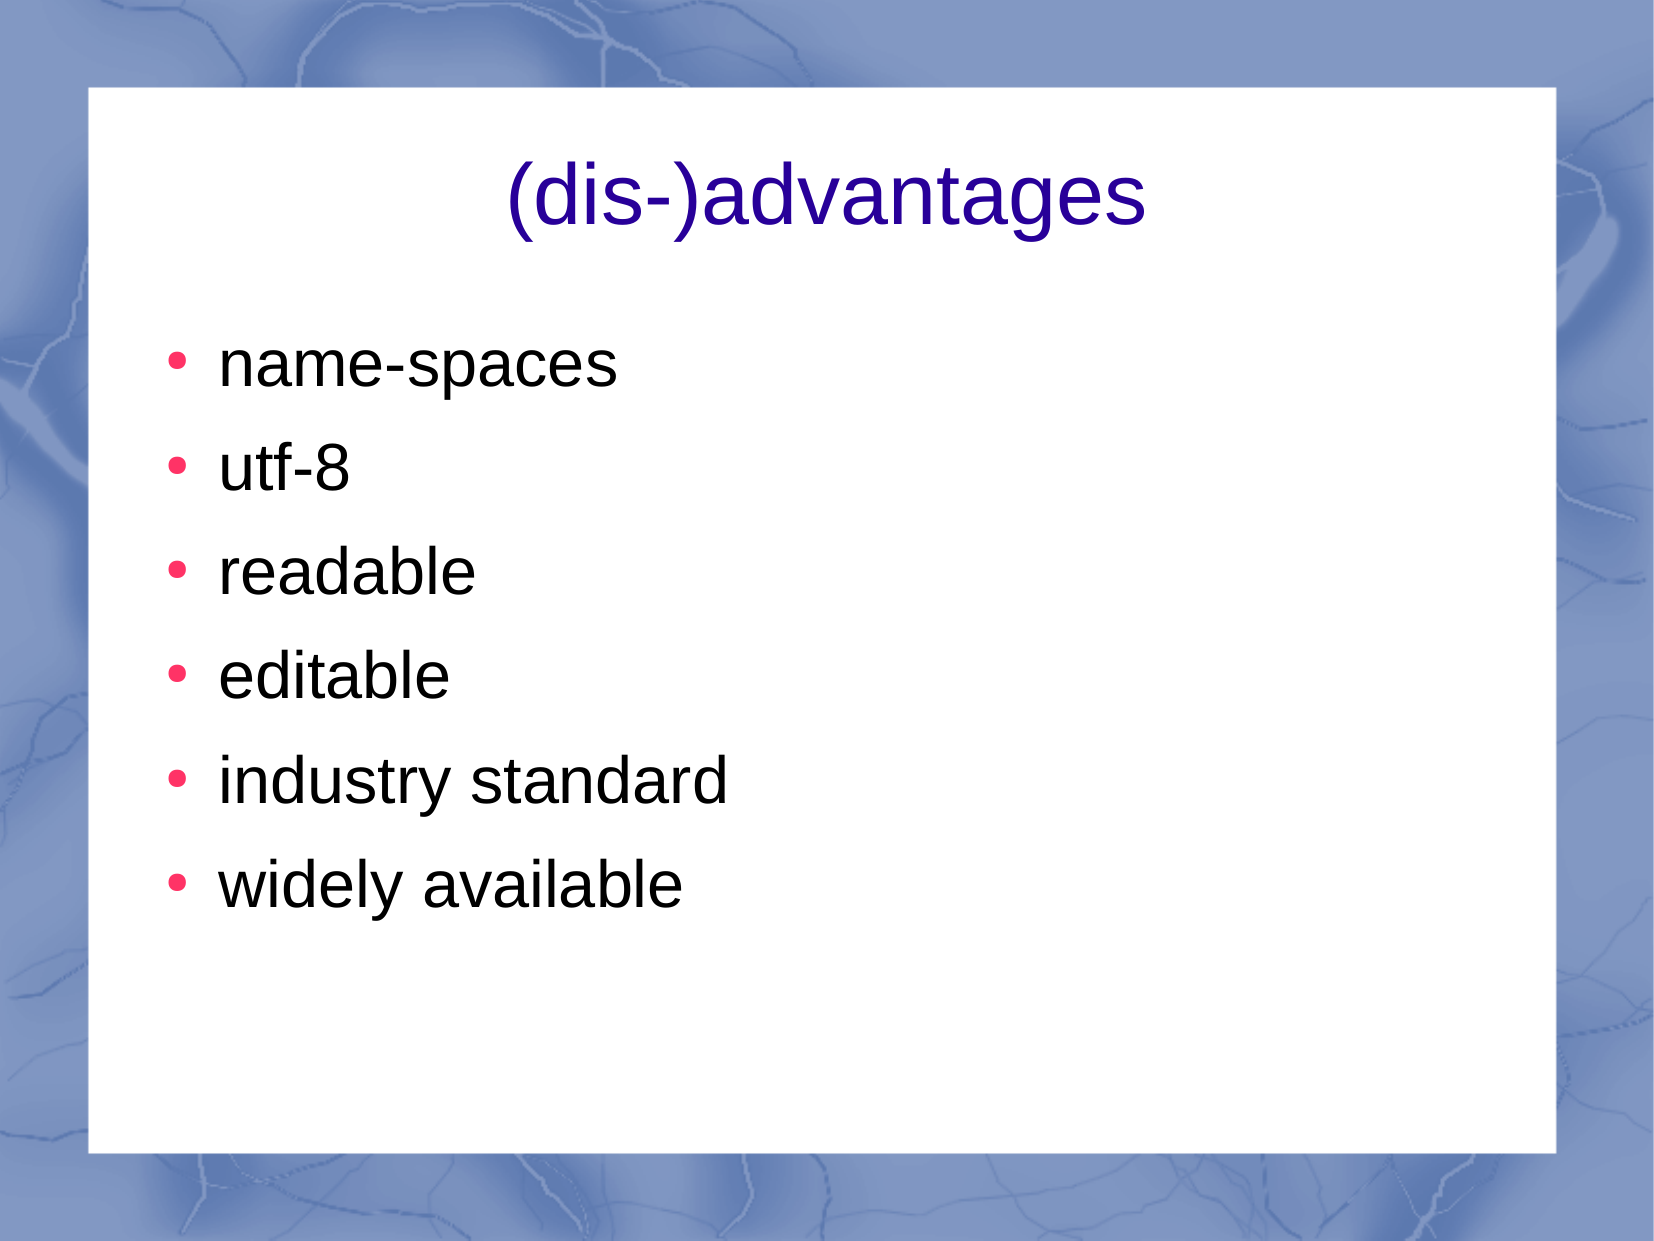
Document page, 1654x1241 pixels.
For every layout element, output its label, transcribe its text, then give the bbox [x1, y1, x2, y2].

list name-spaces utf-8 readable editable industry standard widely available [147, 325, 1506, 1232]
picture [0, 0, 1654, 1241]
title (dis-)advantages [118, 90, 1536, 298]
